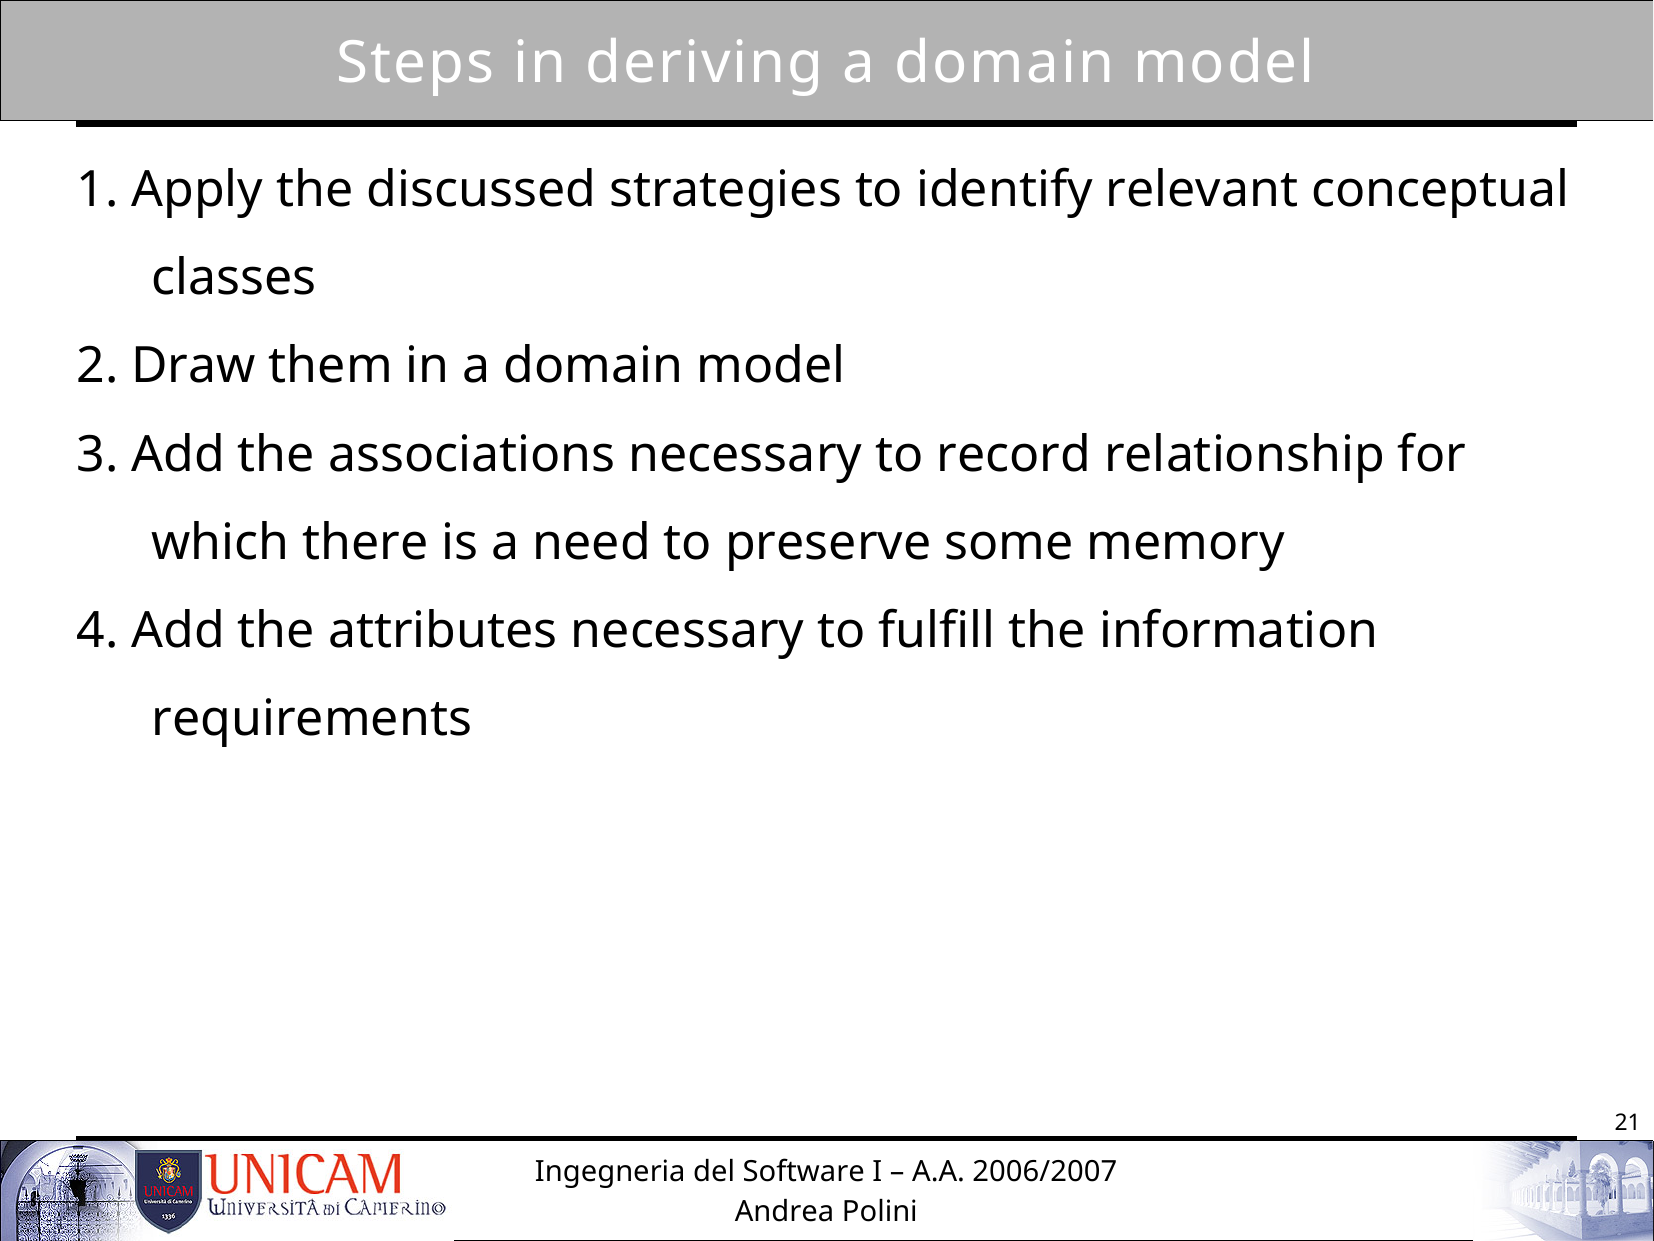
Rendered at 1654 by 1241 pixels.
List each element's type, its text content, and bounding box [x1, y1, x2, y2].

picture [1473, 1141, 1654, 1241]
title Steps in deriving a domain model [0, 0, 1653, 121]
list 1. Apply the discussed strategies to identify relevant conceptual classes 2. Draw them in a domain model 3. Add the associations necessary to record relationship for which there is a need to preserve some memory 4. Add the attributes necessary to fulfill the information requirements [76, 152, 1577, 715]
picture [0, 1141, 454, 1241]
